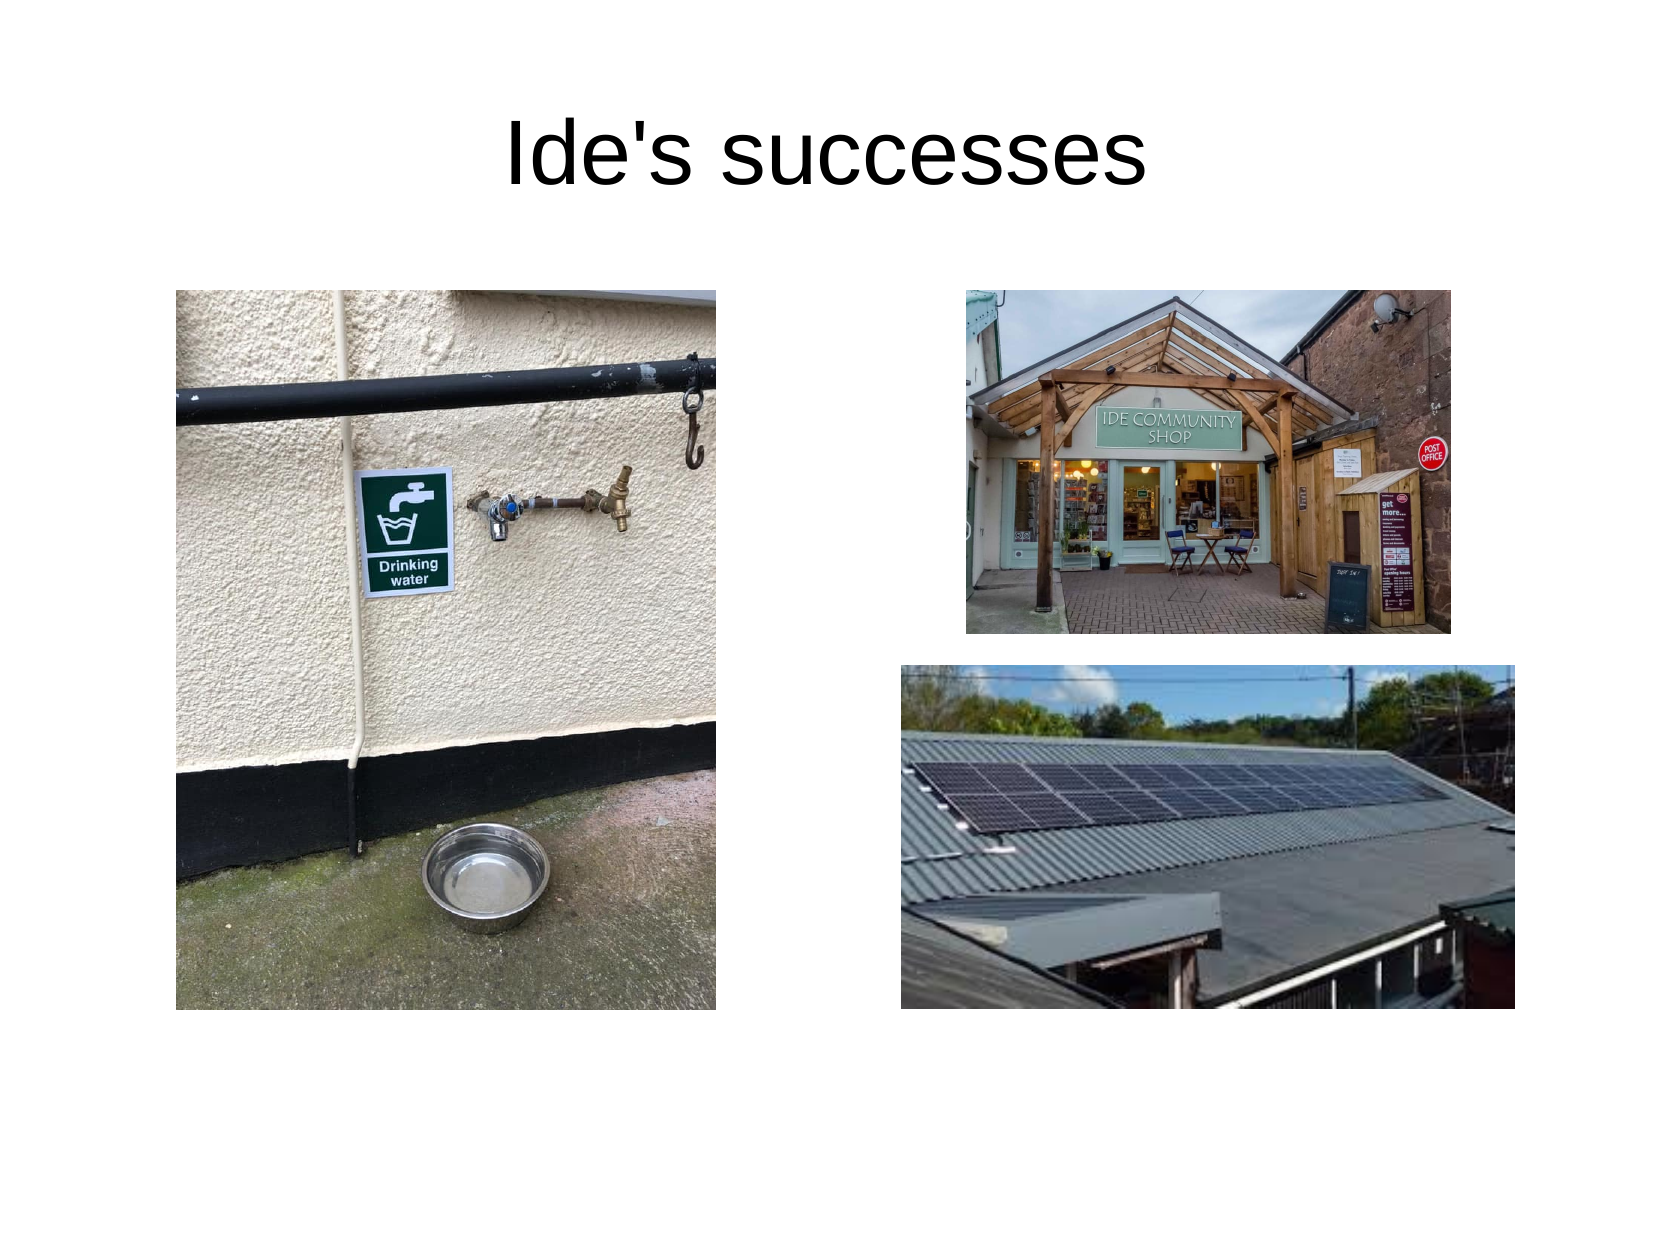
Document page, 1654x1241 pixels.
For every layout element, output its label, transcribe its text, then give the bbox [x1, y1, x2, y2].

picture [176, 290, 716, 1010]
picture [901, 665, 1515, 1009]
picture [966, 290, 1451, 634]
title Ide's successes [82, 49, 1571, 257]
